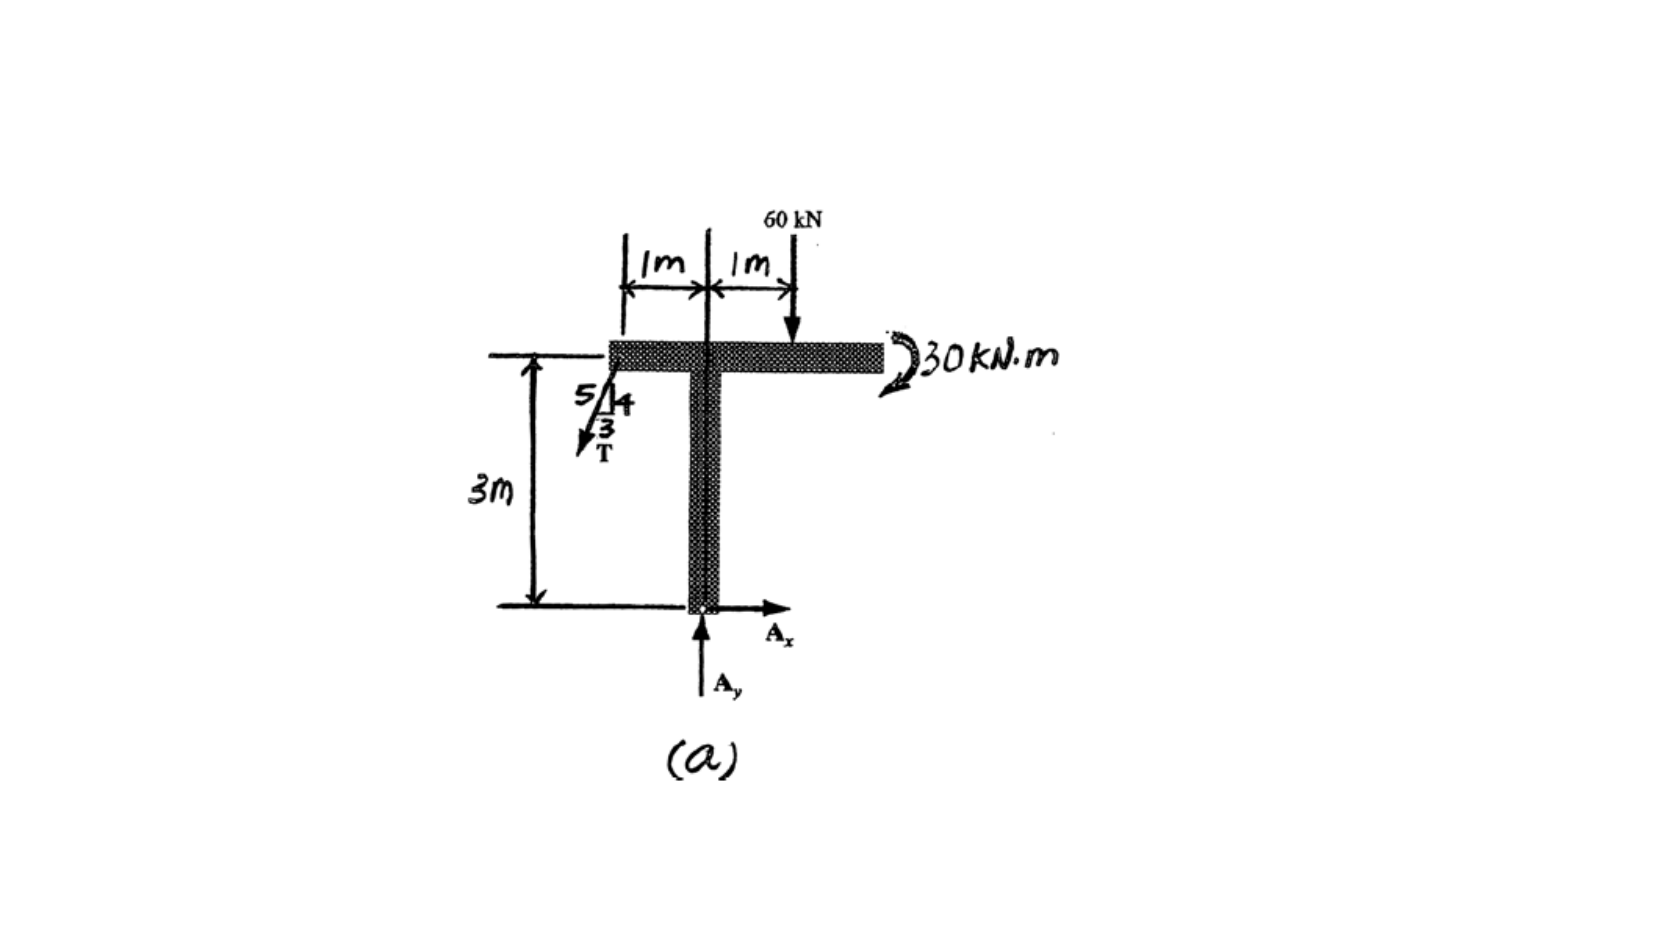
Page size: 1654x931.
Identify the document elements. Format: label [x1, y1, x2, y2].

picture [354, 88, 1102, 809]
